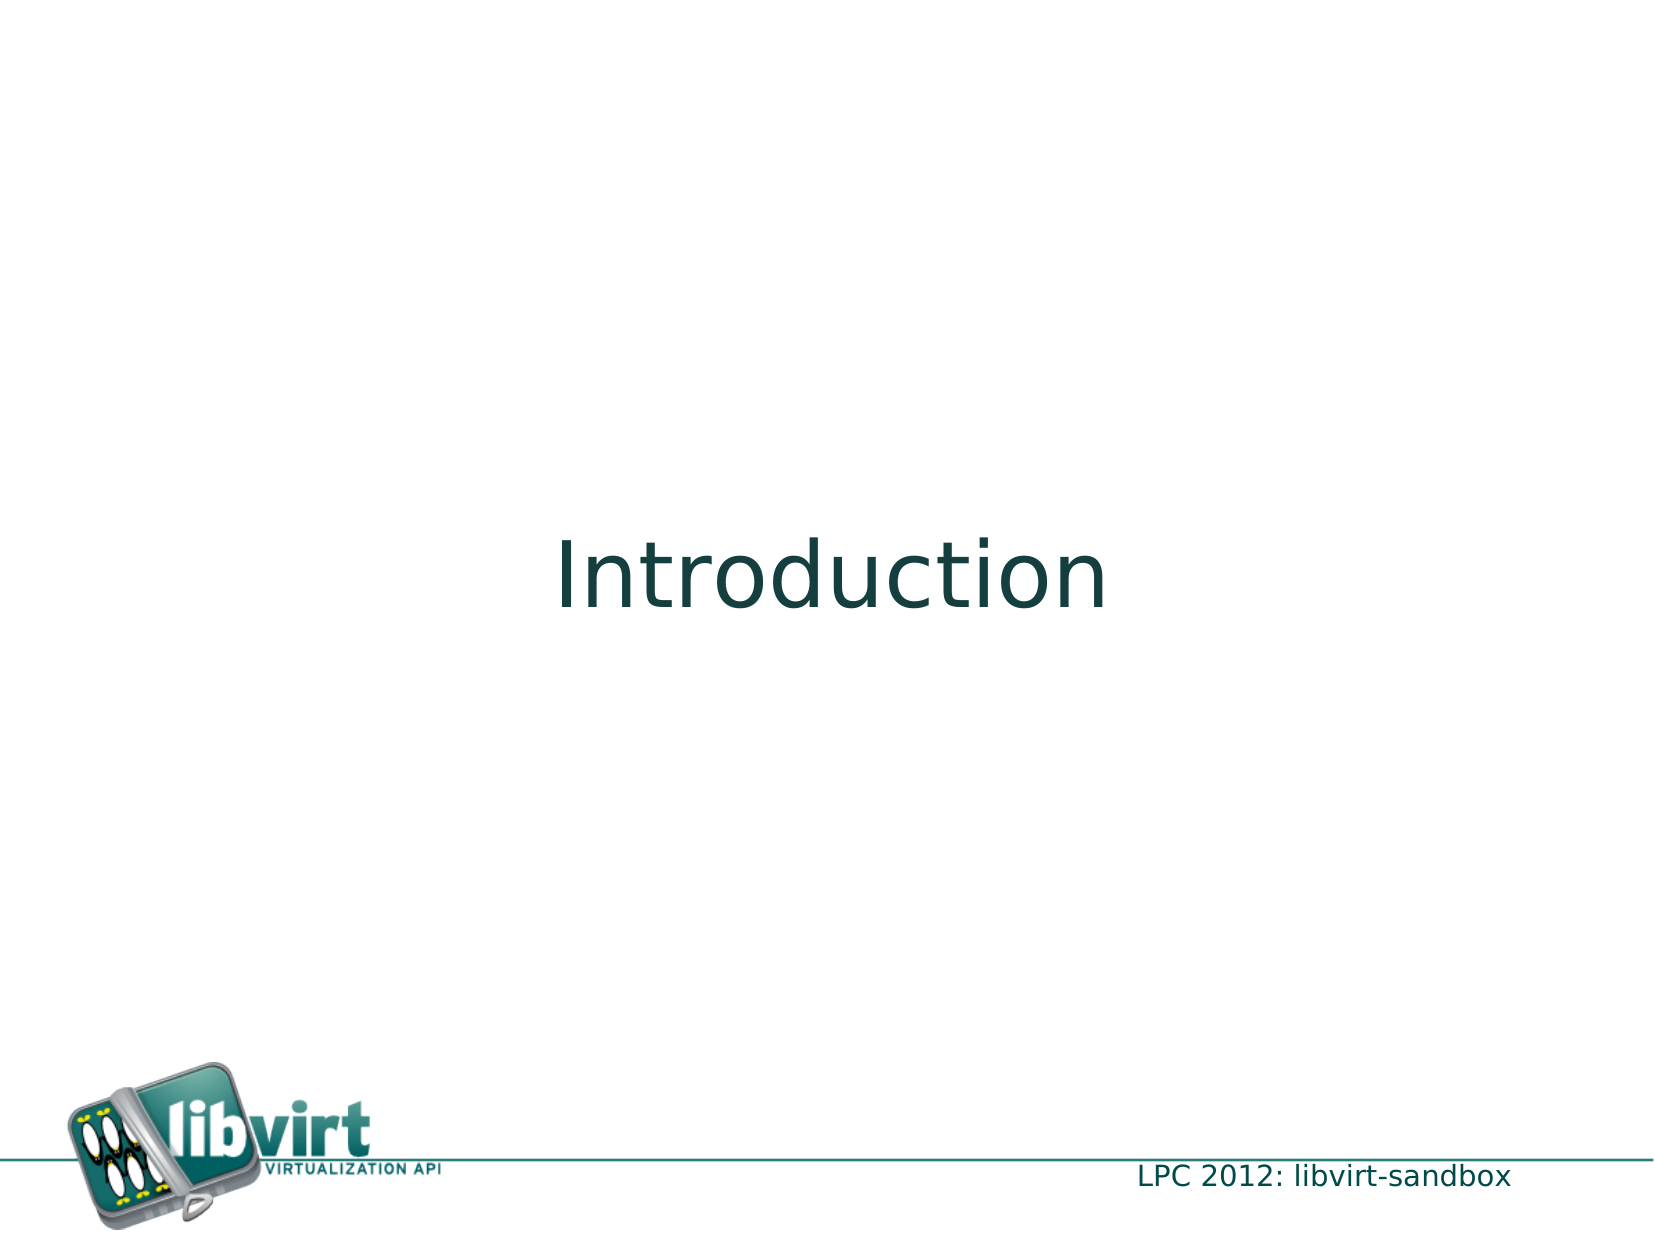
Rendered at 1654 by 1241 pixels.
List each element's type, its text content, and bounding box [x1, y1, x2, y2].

title Introduction [88, 472, 1577, 680]
picture [0, 1062, 1654, 1230]
text_box LPC 2012: libvirt-sandbox [1122, 1151, 1654, 1211]
